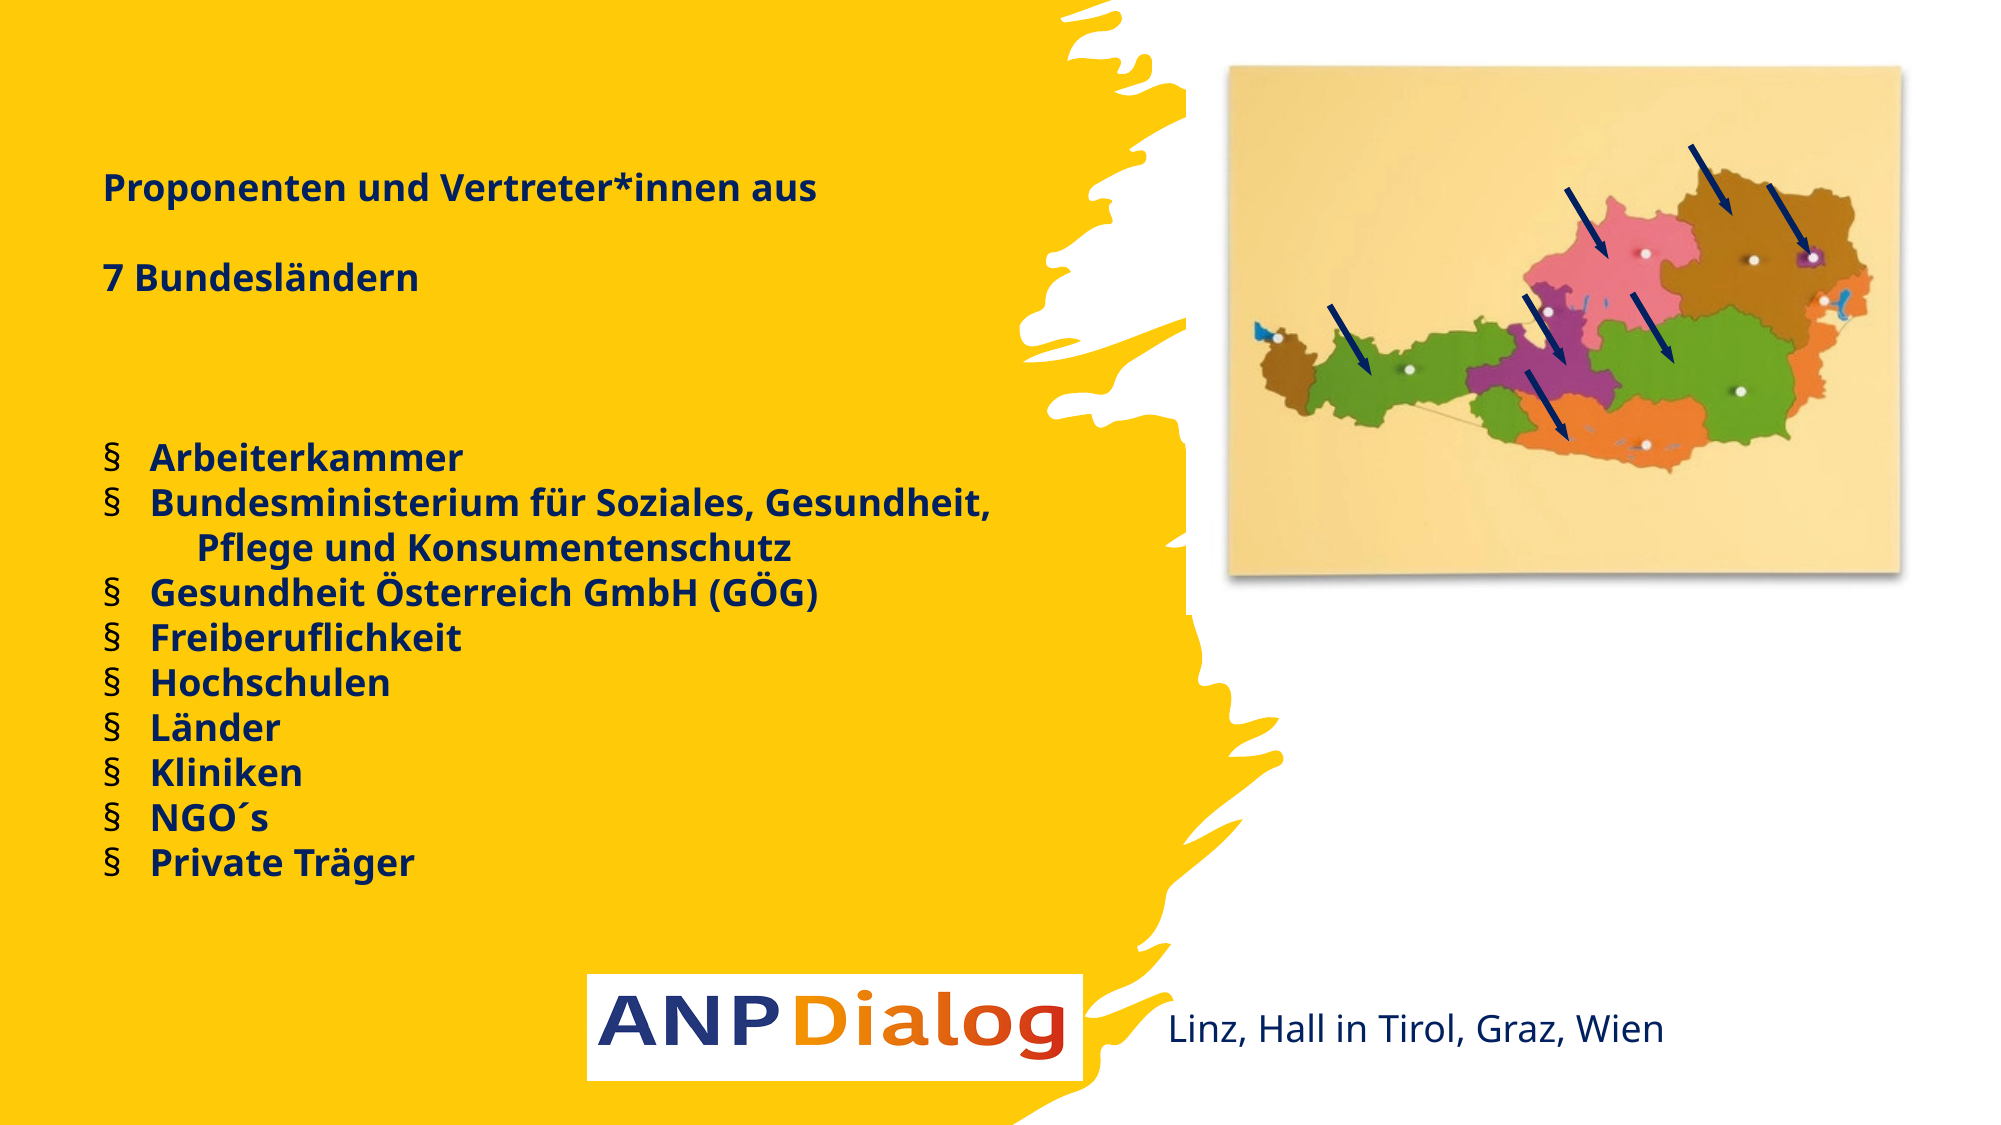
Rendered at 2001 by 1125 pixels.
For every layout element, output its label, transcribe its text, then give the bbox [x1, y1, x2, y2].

picture [587, 974, 1083, 1082]
text_box Linz, Hall in Tirol, Graz, Wien [1152, 997, 1780, 1058]
picture [1186, 28, 1972, 615]
text_box Proponenten und Vertreter*innen aus 7 Bundesländern Arbeiterkammer Bundesministerium für Soziales, Gesundheit, Pflege und Konsumentenschutz Gesundheit Österreich GmbH (GÖG) Freiberuflichkeit Hochschulen Länder Kliniken NGO´s Private Träger [87, 156, 1088, 899]
